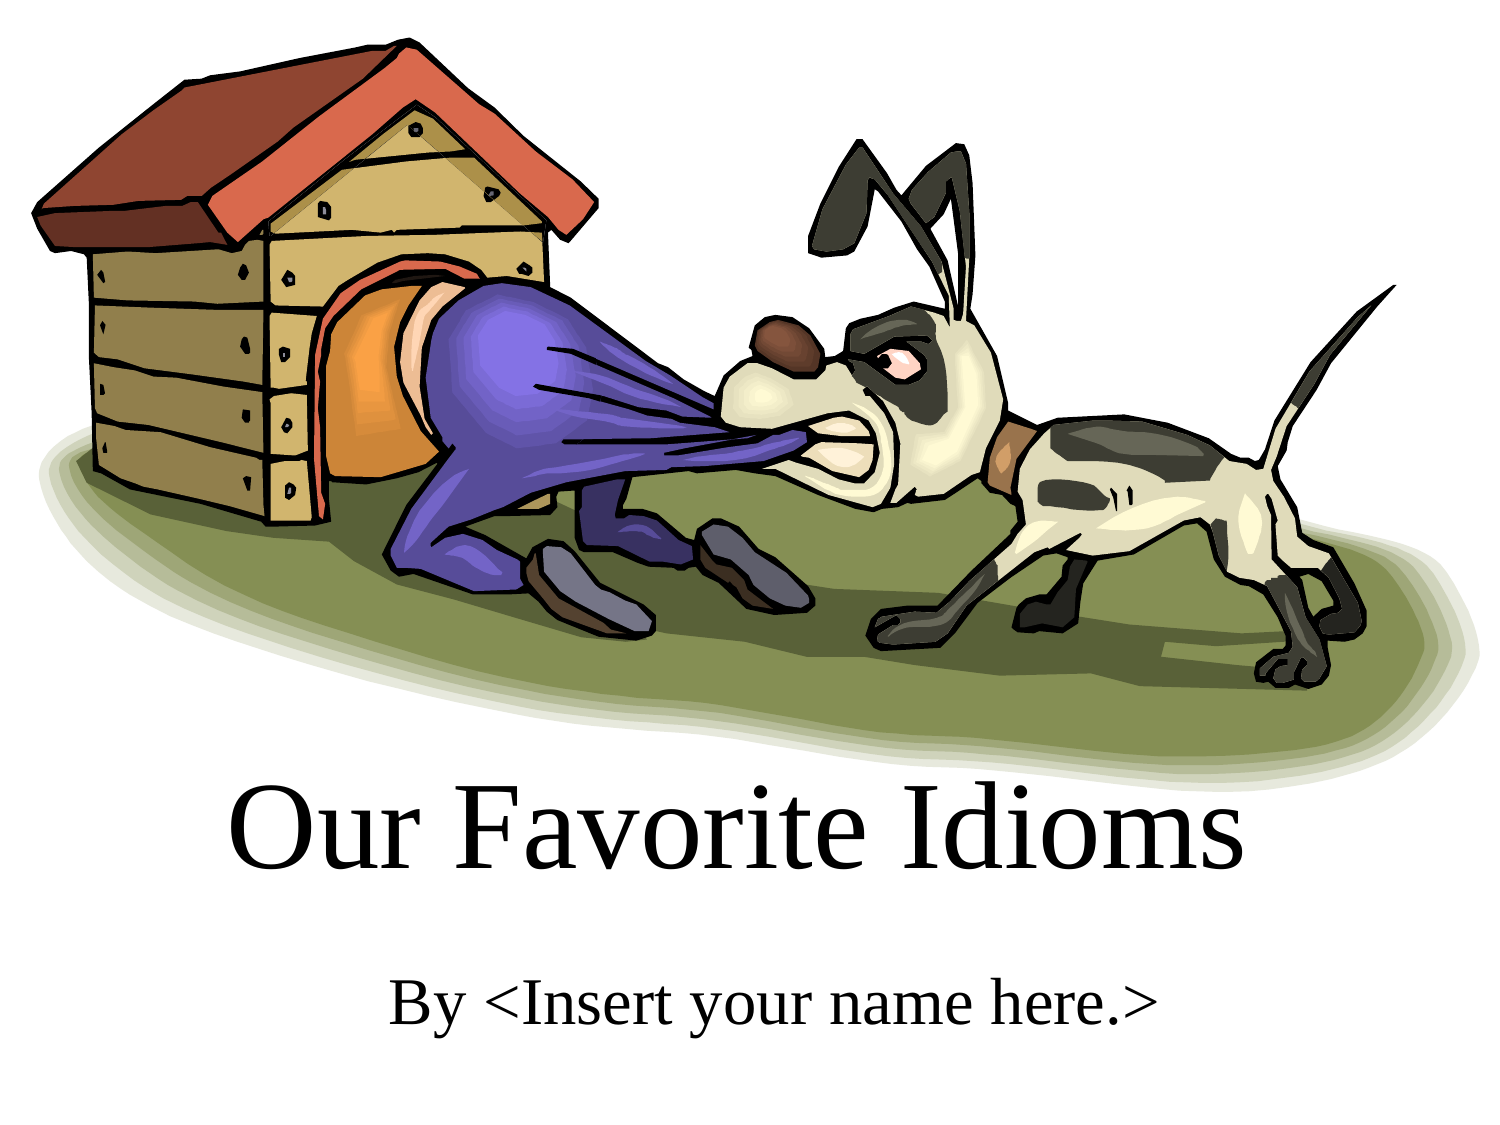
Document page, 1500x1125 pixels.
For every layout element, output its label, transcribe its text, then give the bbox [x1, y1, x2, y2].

title Our Favorite Idioms [99, 724, 1375, 913]
picture [24, 37, 1500, 803]
subtitle By <Insert your name here.> [249, 949, 1300, 1125]
